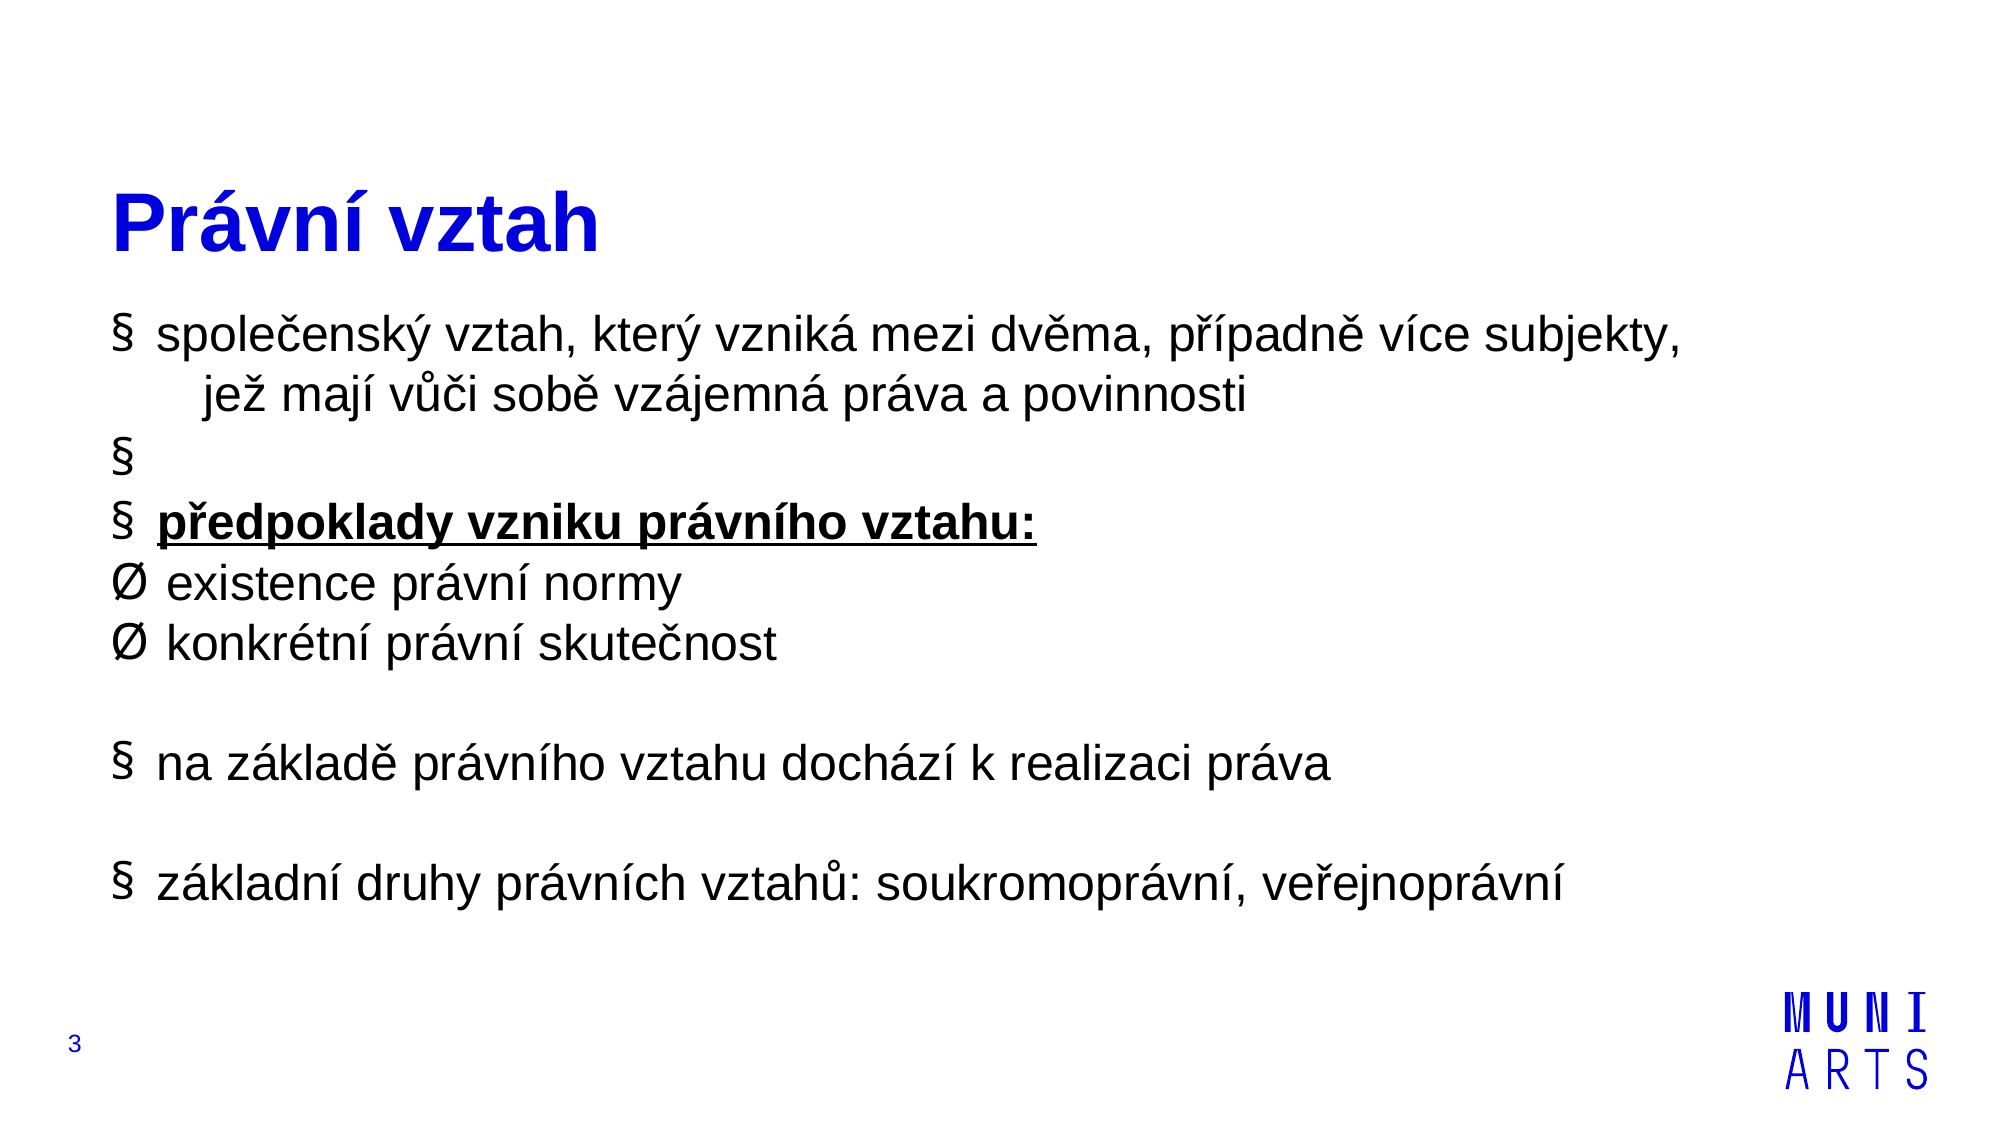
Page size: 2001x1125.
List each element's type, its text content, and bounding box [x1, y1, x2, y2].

text_box [67, 1021, 110, 1063]
title Právní vztah [111, 184, 1876, 259]
list společenský vztah, který vzniká mezi dvěma, případně více subjekty, jež mají vůči sobě vzájemná práva a povinnosti předpoklady vzniku právního vztahu: existence právní normy konkrétní právní skutečnost na základě právního vztahu dochází k realizaci práva základní druhy právních vztahů: soukromoprávní, veřejnoprávní [109, 231, 1723, 912]
